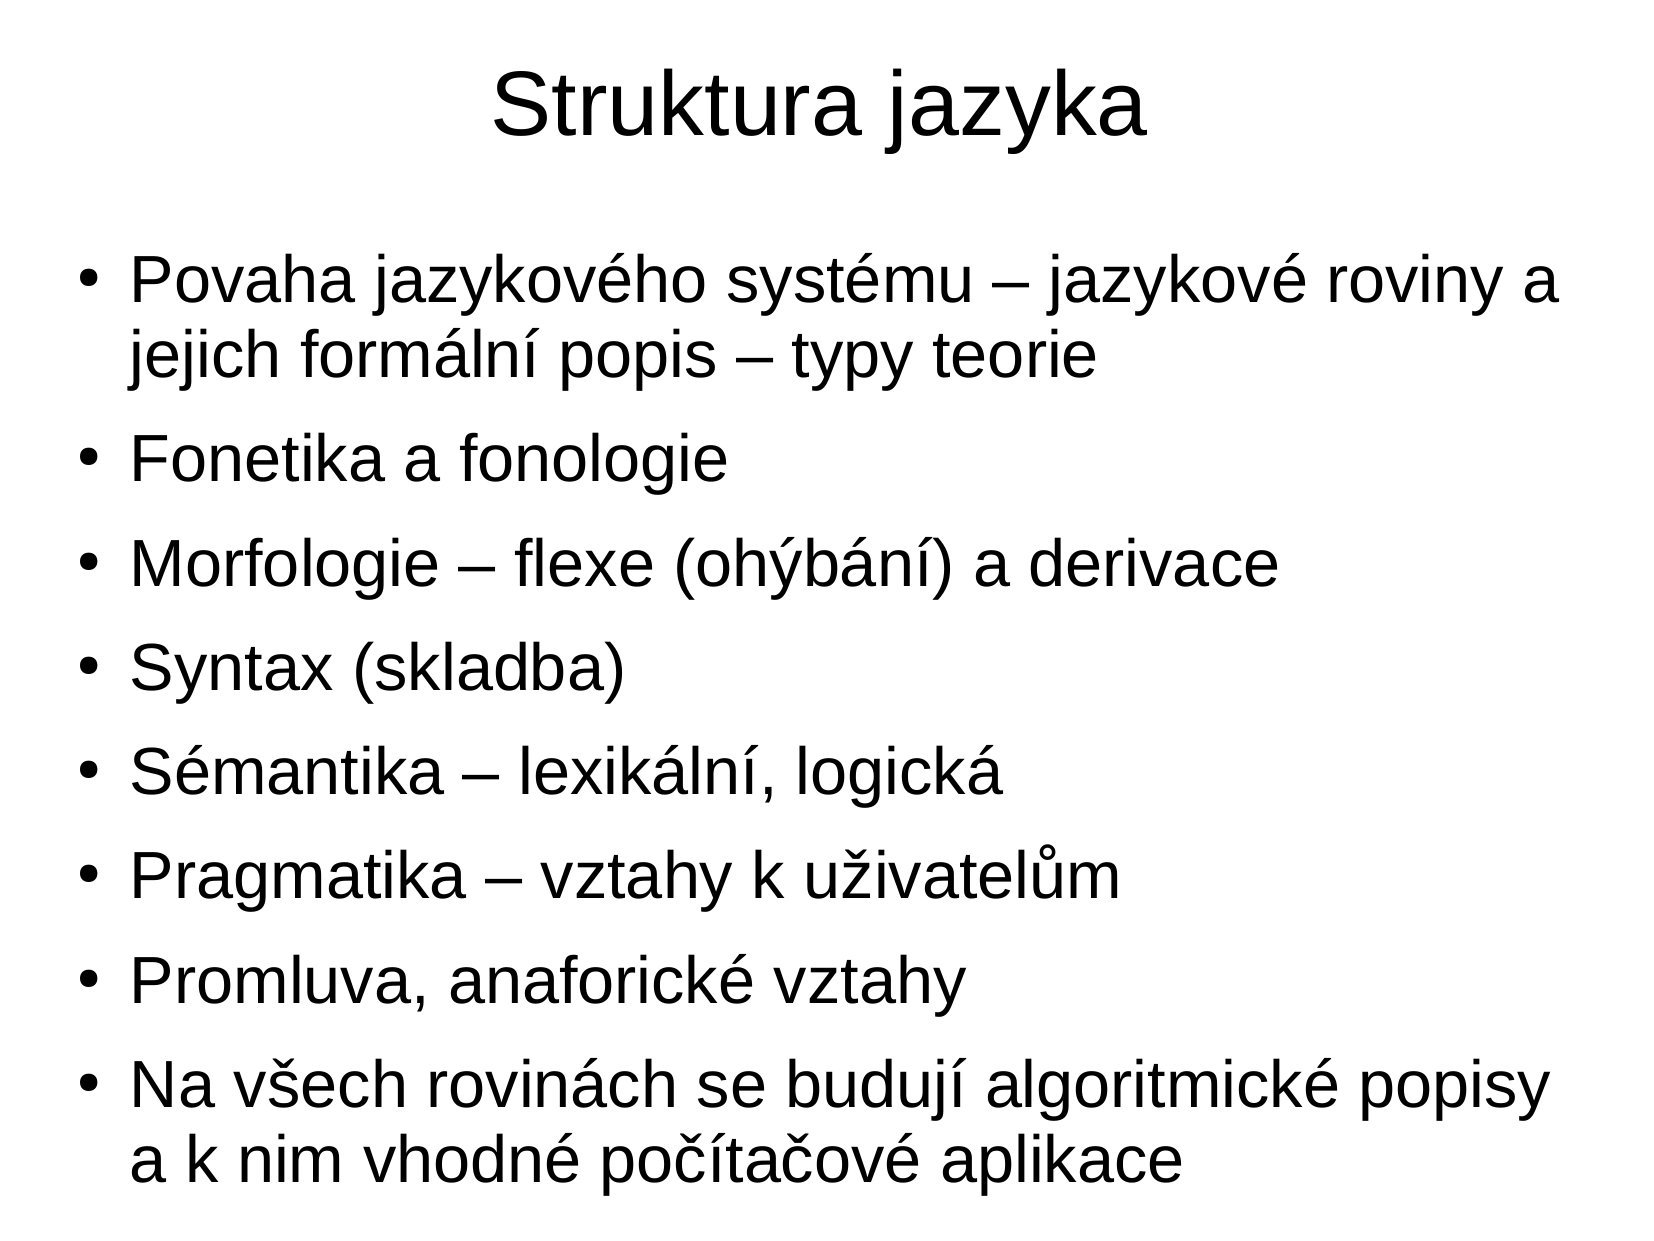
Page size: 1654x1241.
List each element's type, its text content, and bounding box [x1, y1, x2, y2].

list Povaha jazykového systému – jazykové roviny a jejich formální popis – typy teorie Fonetika a fonologie Morfologie – flexe (ohýbání) a derivace Syntax (skladba) Sémantika – lexikální, logická Pragmatika – vztahy k uživatelům Promluva, anaforické vztahy Na všech rovinách se budují algoritmické popisy a k nim vhodné počítačové aplikace [59, 242, 1571, 1241]
title Struktura jazyka [88, 0, 1577, 208]
